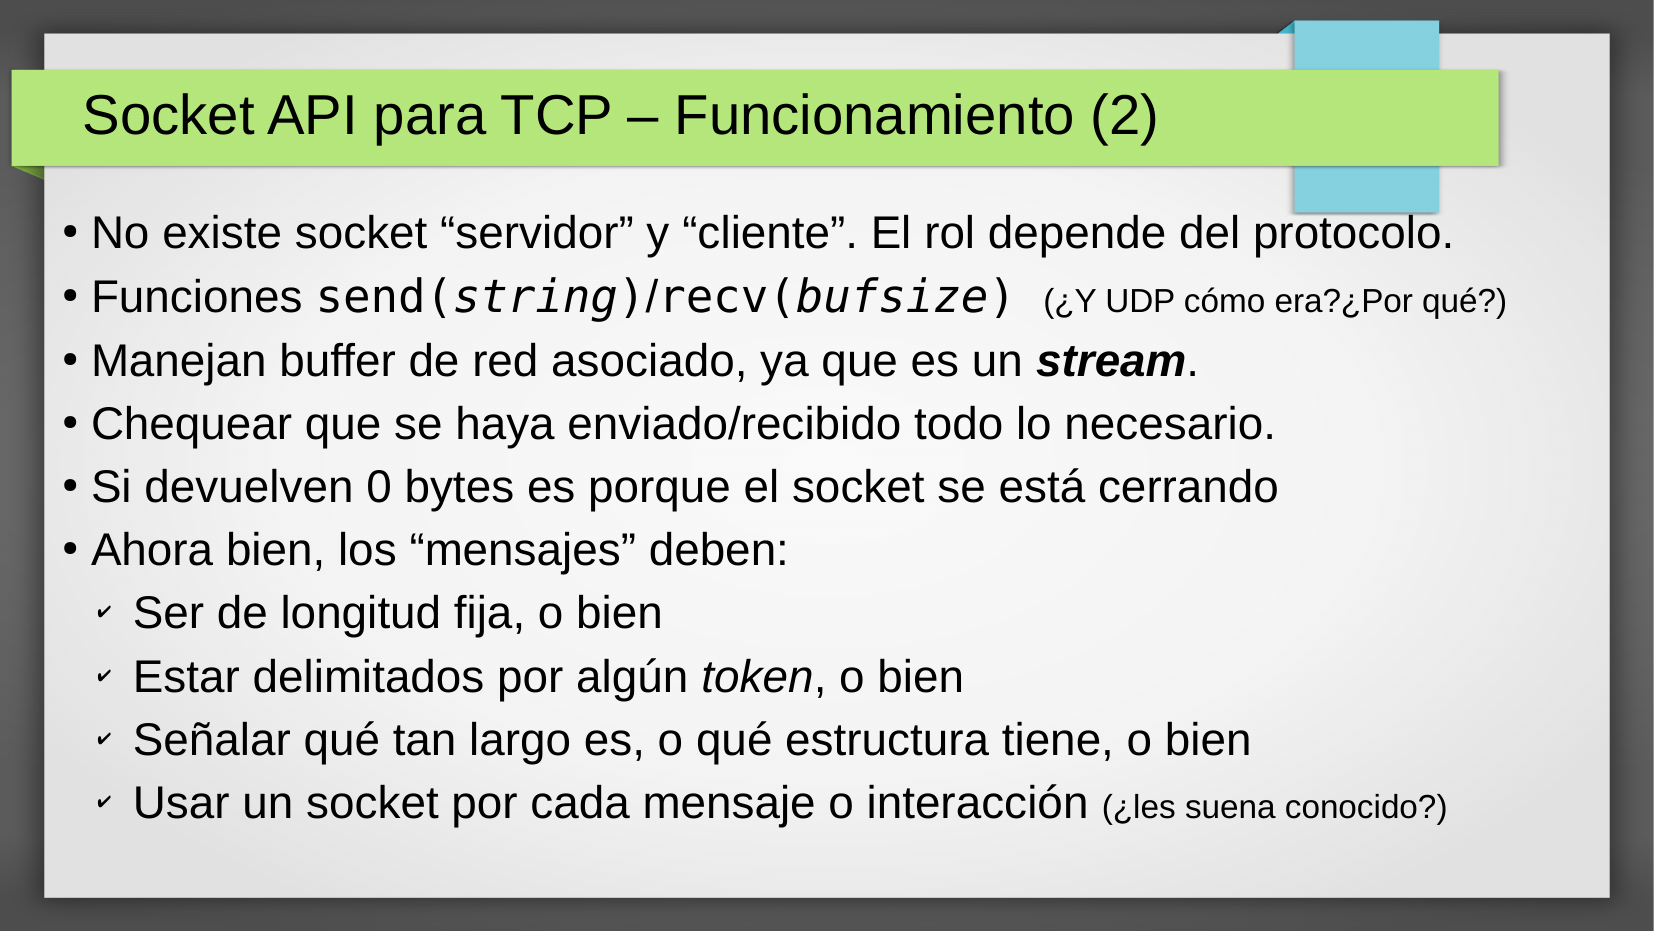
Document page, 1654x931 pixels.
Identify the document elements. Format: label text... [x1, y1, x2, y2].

title Socket API para TCP – Funcionamiento (2) [82, 52, 1382, 179]
subtitle No existe socket “servidor” y “cliente”. El rol depende del protocolo. Funciones send(string)/recv(bufsize) (¿Y UDP cómo era?¿Por qué?) Manejan buffer de red asociado, ya que es un stream. Chequear que se haya enviado/recibido todo lo necesario. Si devuelven 0 bytes es porque el socket se está cerrando Ahora bien, los “mensajes” deben: Ser de longitud fija, o bien Estar delimitados por algún token, o bien Señalar qué tan largo es, o qué estructura tiene, o bien Usar un socket por cada mensaje o interacción (¿les suena conocido?) [62, 206, 1571, 883]
picture [0, 0, 1654, 931]
